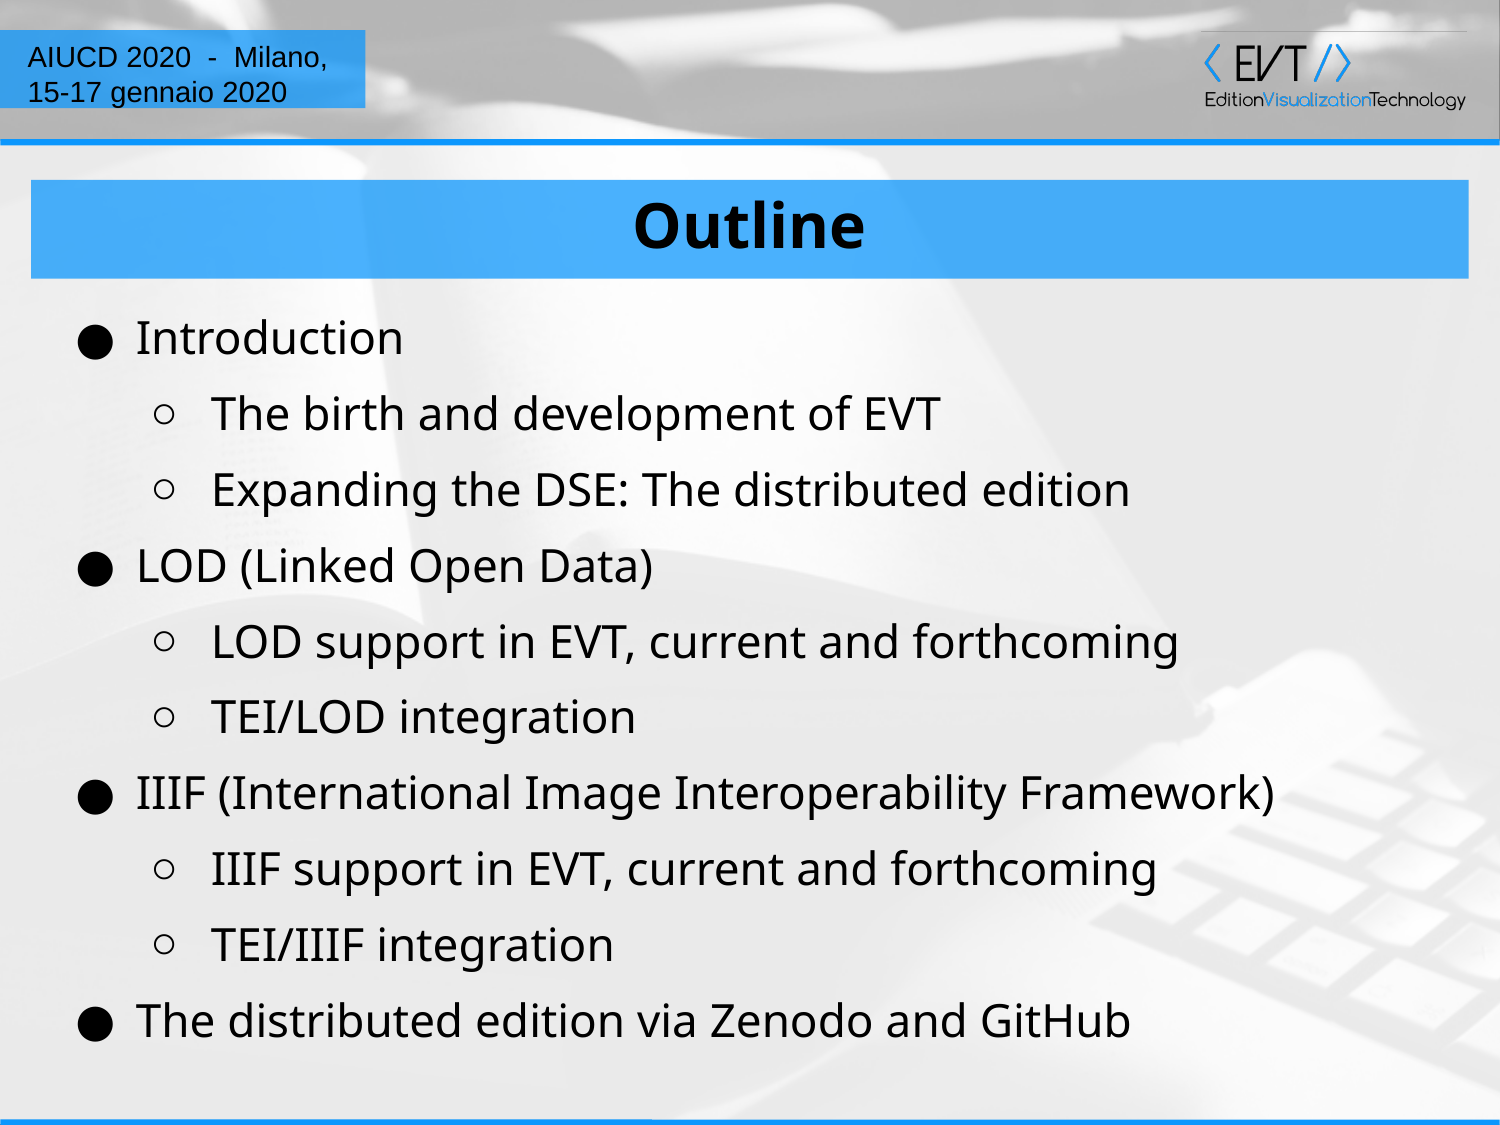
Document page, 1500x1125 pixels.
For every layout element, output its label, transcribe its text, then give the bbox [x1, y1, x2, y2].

picture [1201, 31, 1467, 112]
list Introduction The birth and development of EVT Expanding the DSE: The distributed edition LOD (Linked Open Data) LOD support in EVT, current and forthcoming TEI/LOD integration IIIF (International Image Interoperability Framework) IIIF support in EVT, current and forthcoming TEI/IIIF integration The distributed edition via Zenodo and GitHub [51, 299, 1436, 1084]
title Outline [31, 176, 1469, 276]
text_box refers to www.ancientwisdoms.ac.uk/media/ontology/sawsOntology.owl#refersTo [0, 30, 366, 109]
